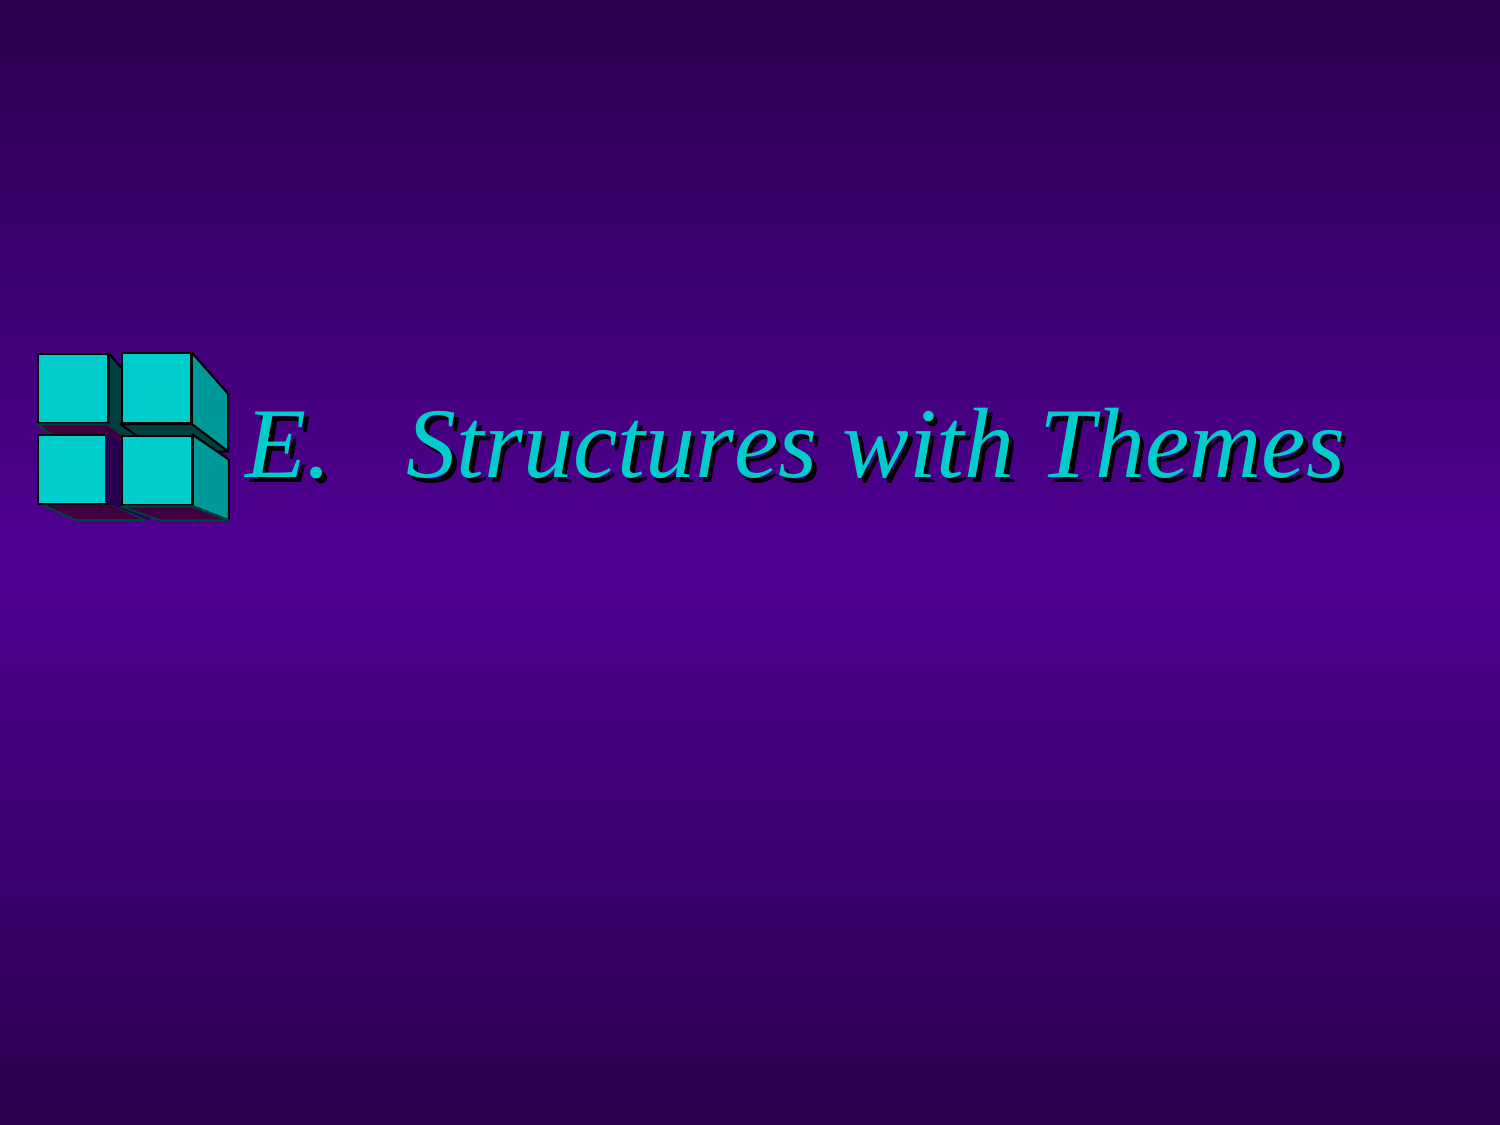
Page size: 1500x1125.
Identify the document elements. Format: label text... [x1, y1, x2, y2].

title E. Structures with Themes [230, 349, 1494, 538]
